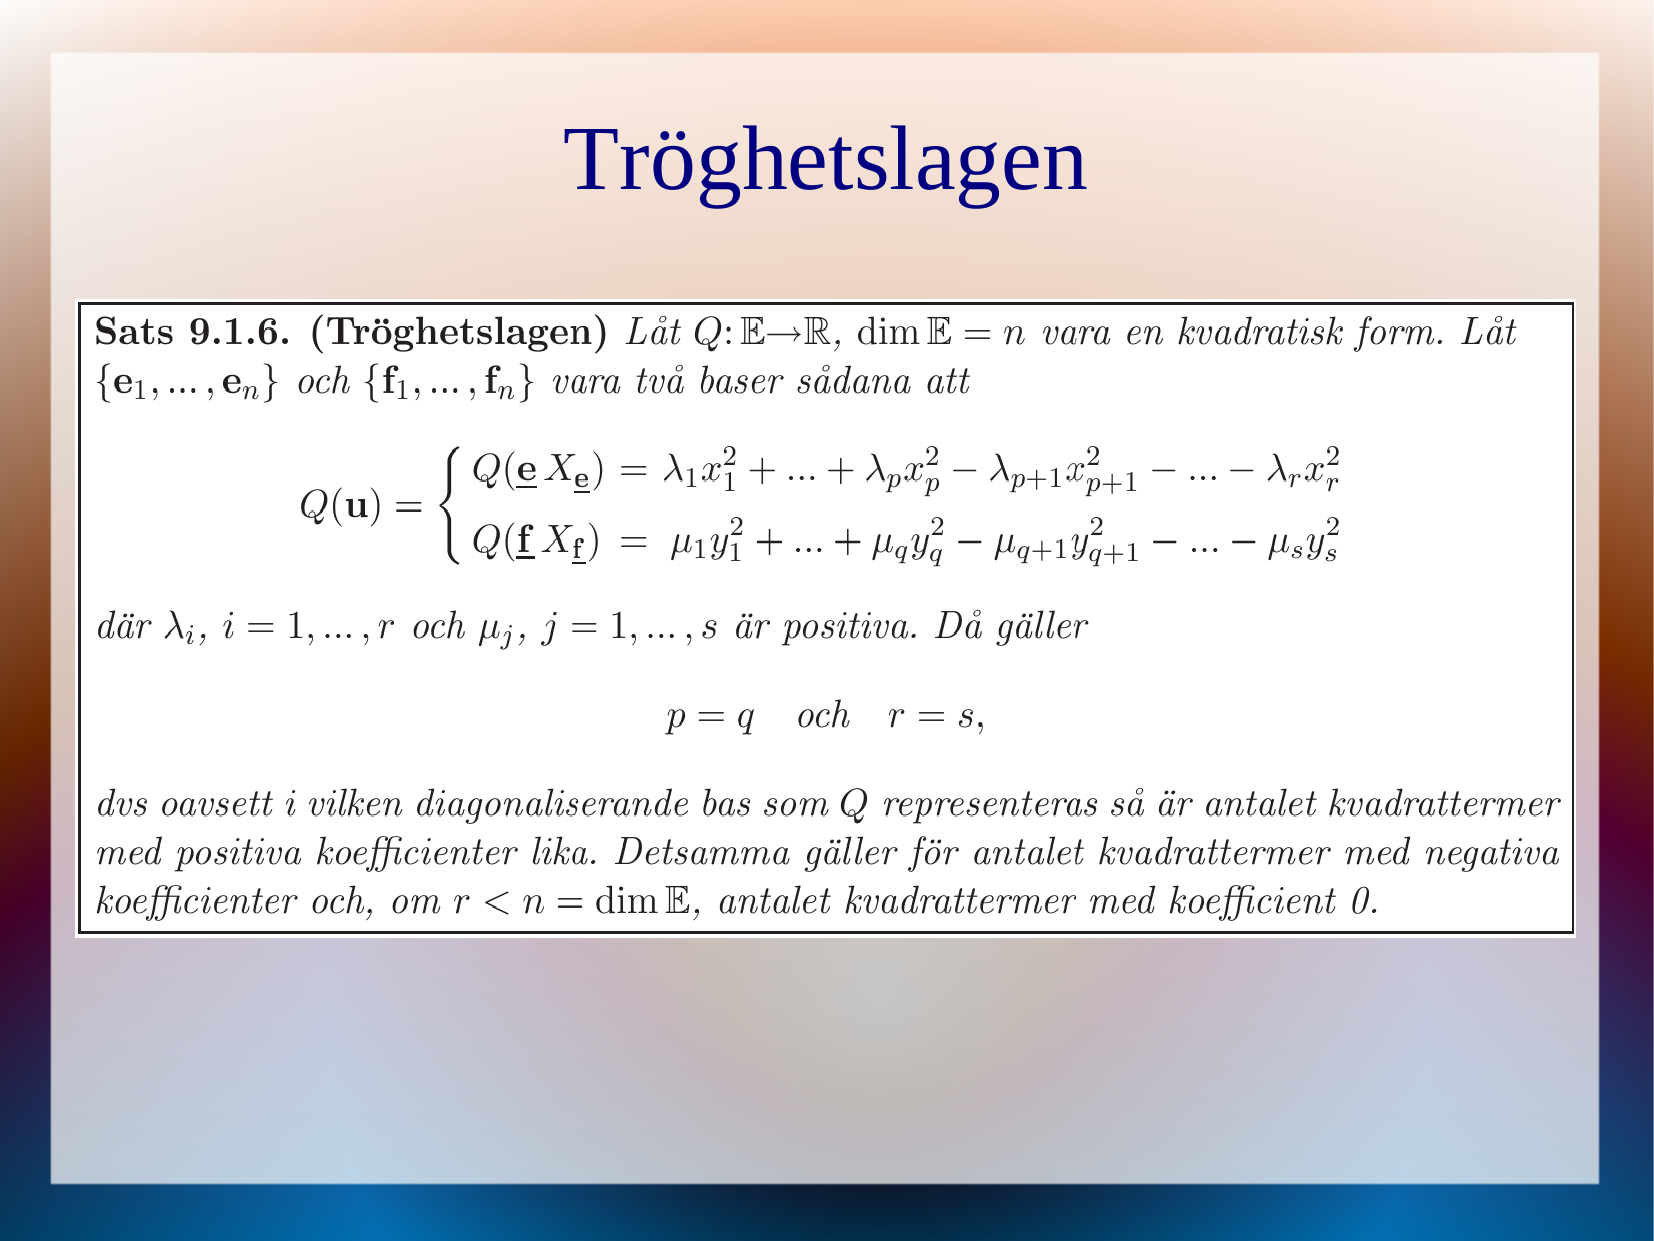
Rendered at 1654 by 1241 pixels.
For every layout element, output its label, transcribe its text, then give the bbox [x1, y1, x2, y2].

picture [0, 0, 1654, 1241]
title Tröghetslagen [82, 62, 1571, 256]
